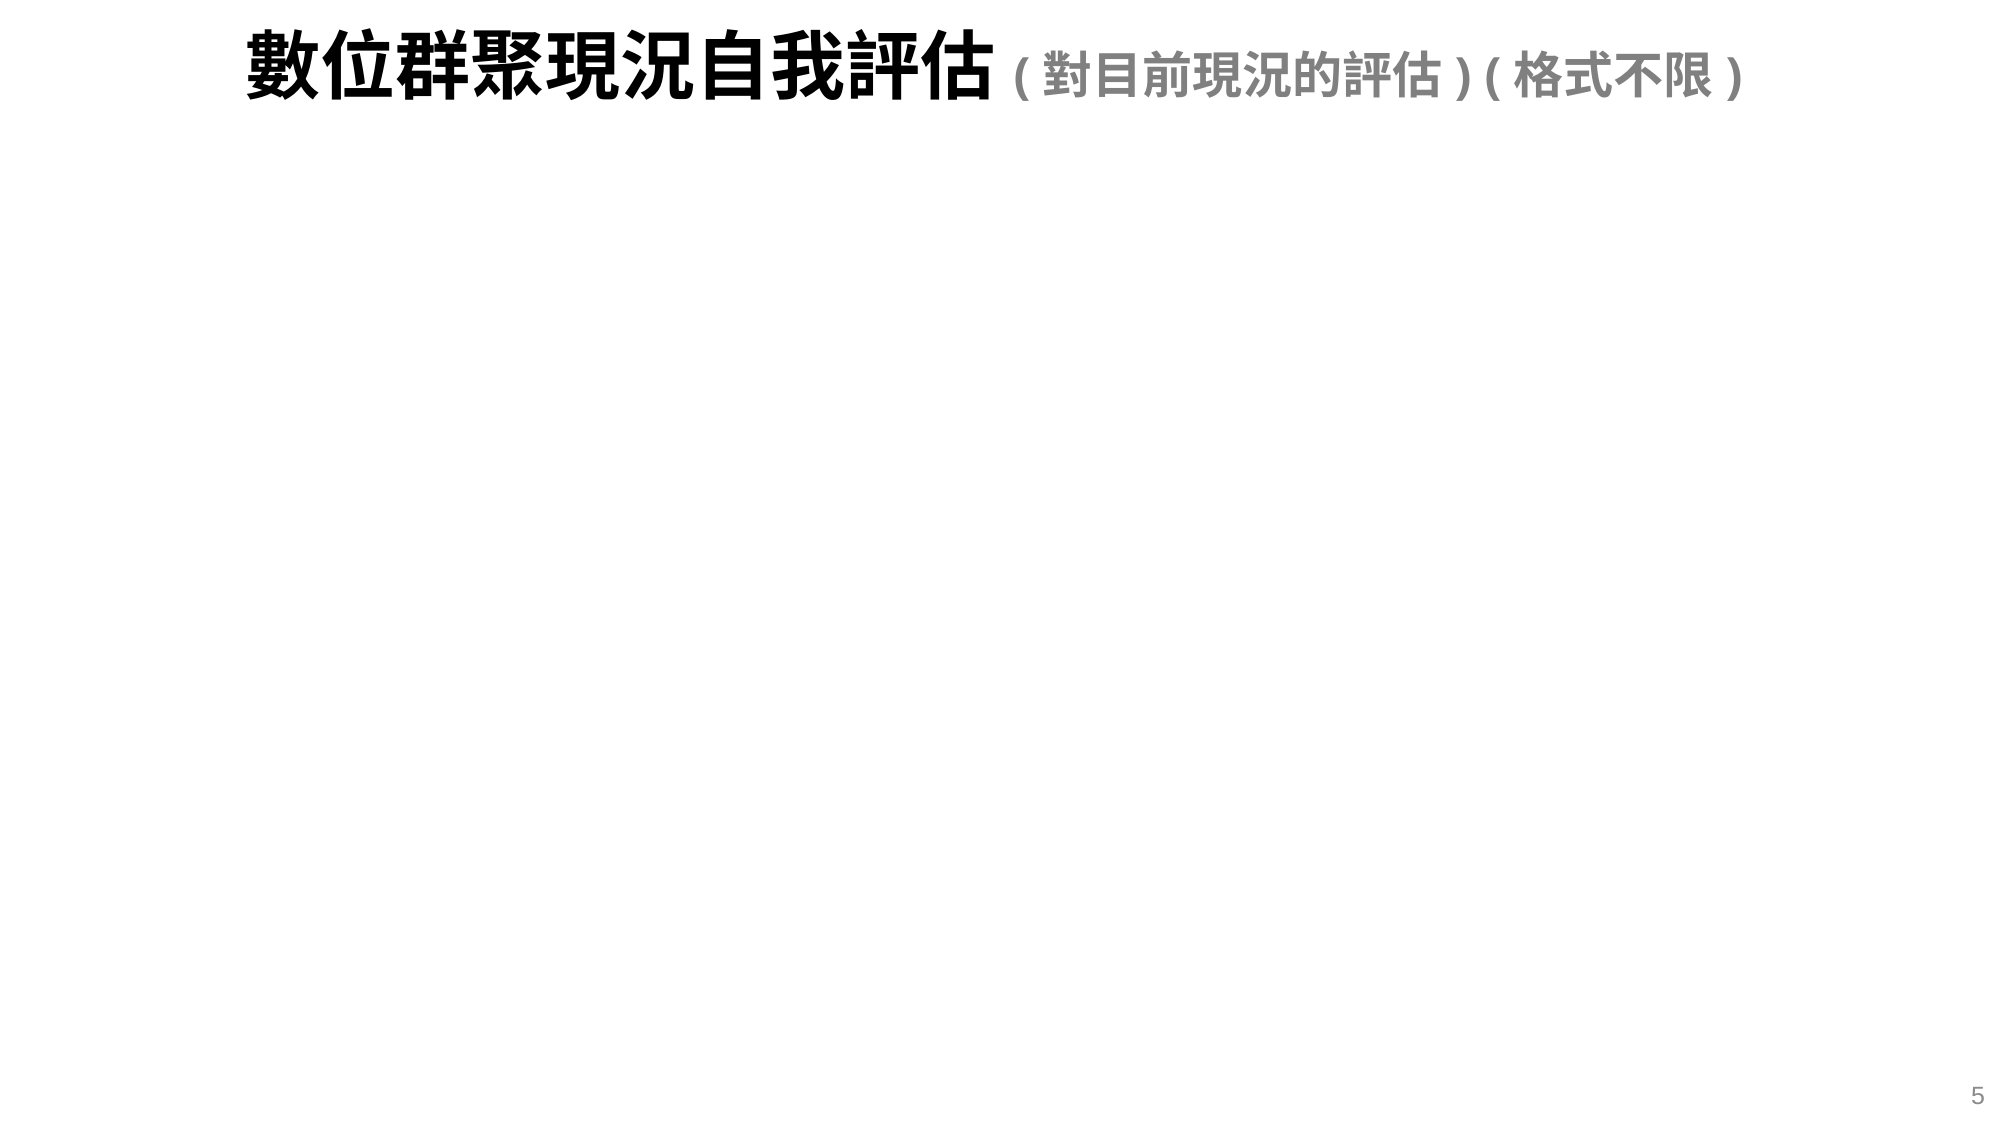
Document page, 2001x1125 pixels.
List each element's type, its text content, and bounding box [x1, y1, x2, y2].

text_box 數位群聚現況自我評估(對目前現況的評估) (格式不限) [219, 11, 1769, 117]
